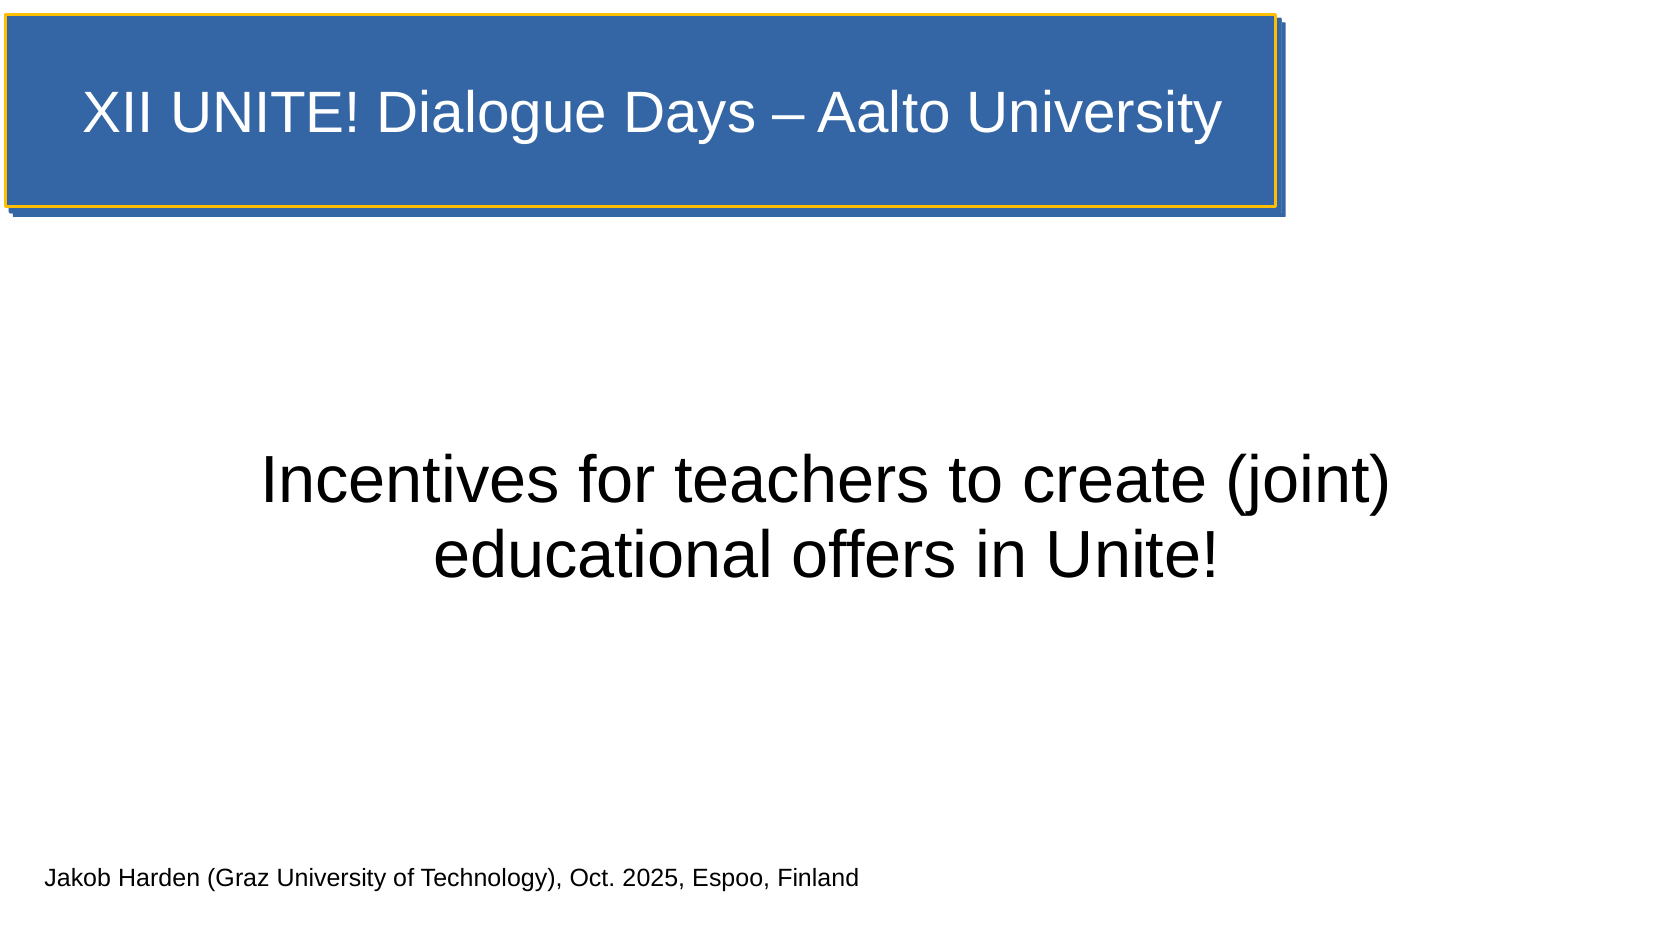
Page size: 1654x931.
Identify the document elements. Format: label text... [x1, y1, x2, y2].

subtitle Incentives for teachers to create (joint) educational offers in Unite! [88, 236, 1565, 798]
title XII UNITE! Dialogue Days – Aalto University [82, 35, 1235, 189]
